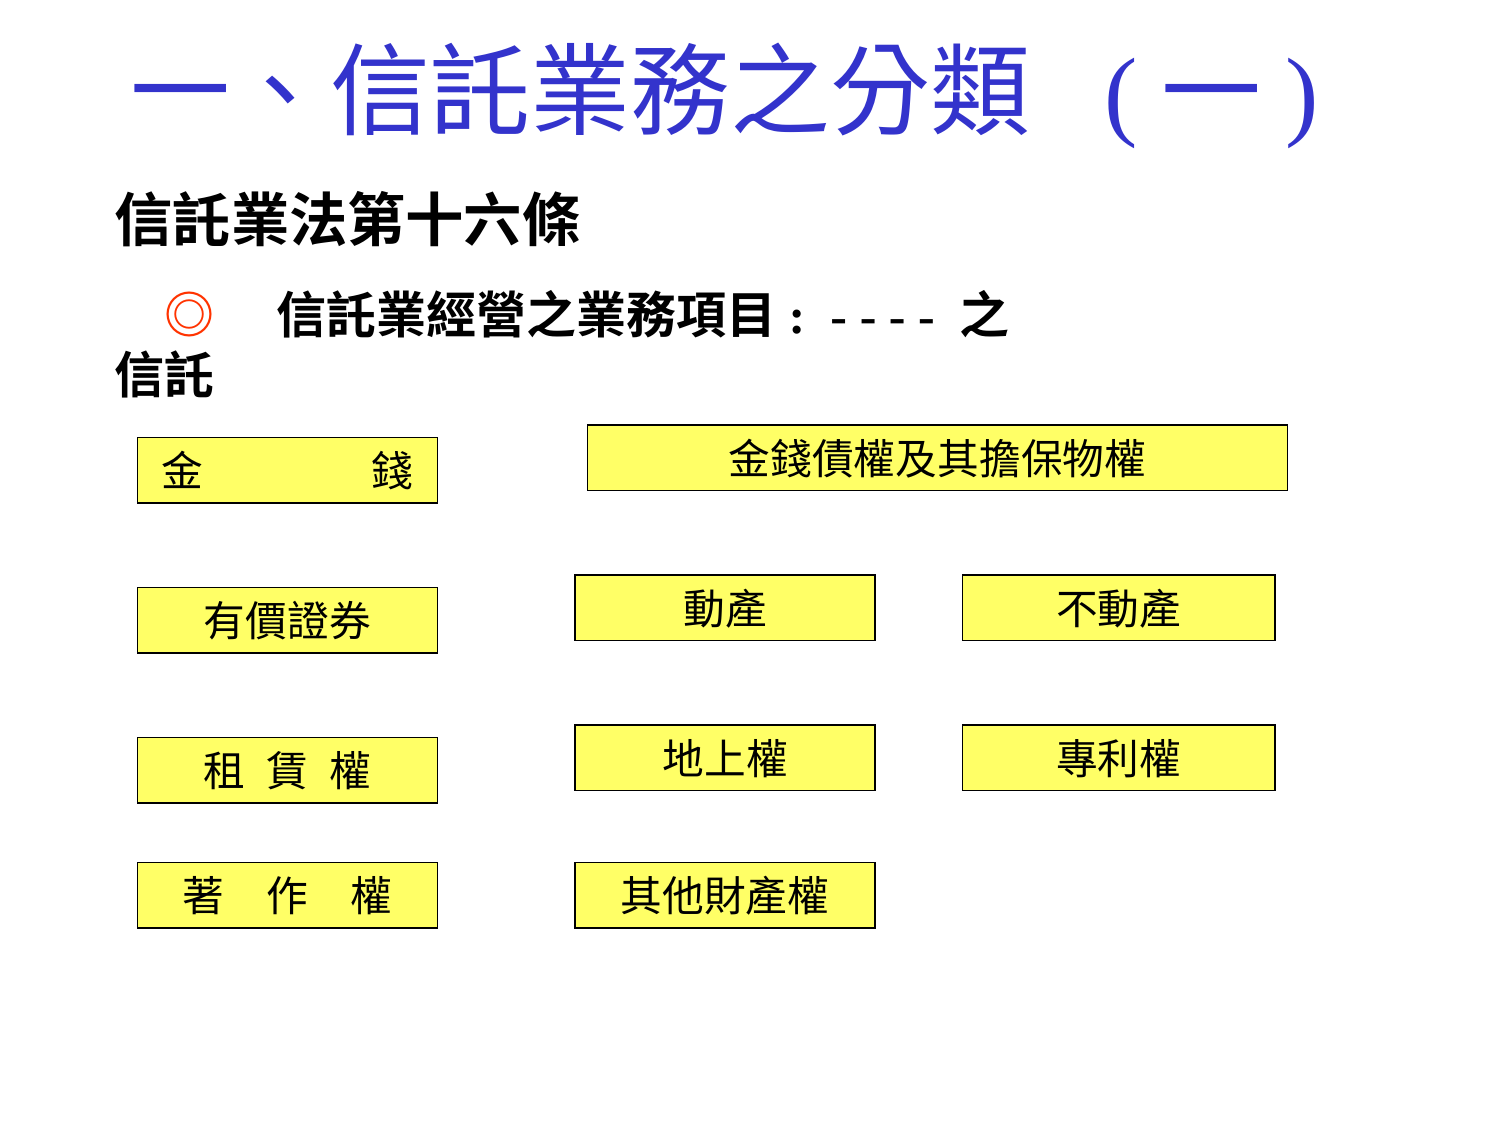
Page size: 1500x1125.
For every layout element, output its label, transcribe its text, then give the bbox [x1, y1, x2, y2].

text_box 一、信託業務之分類 (一) [99, 37, 1350, 138]
text_box 地上權 [575, 725, 876, 791]
text_box 信託業法第十六條 ◎ 信託業經營之業務項目: - - - - 之信託 [99, 174, 1063, 412]
text_box 金錢債權及其擔保物權 [587, 425, 1288, 491]
text_box 專利權 [962, 725, 1276, 791]
text_box 動產 [575, 575, 876, 641]
text_box 不動產 [962, 575, 1276, 641]
text_box 其他財產權 [575, 862, 876, 928]
text_box 有價證券 [137, 587, 438, 653]
text_box 租 賃 權 [137, 737, 438, 803]
text_box 金 錢 [137, 437, 438, 503]
text_box 著 作 權 [137, 862, 438, 928]
